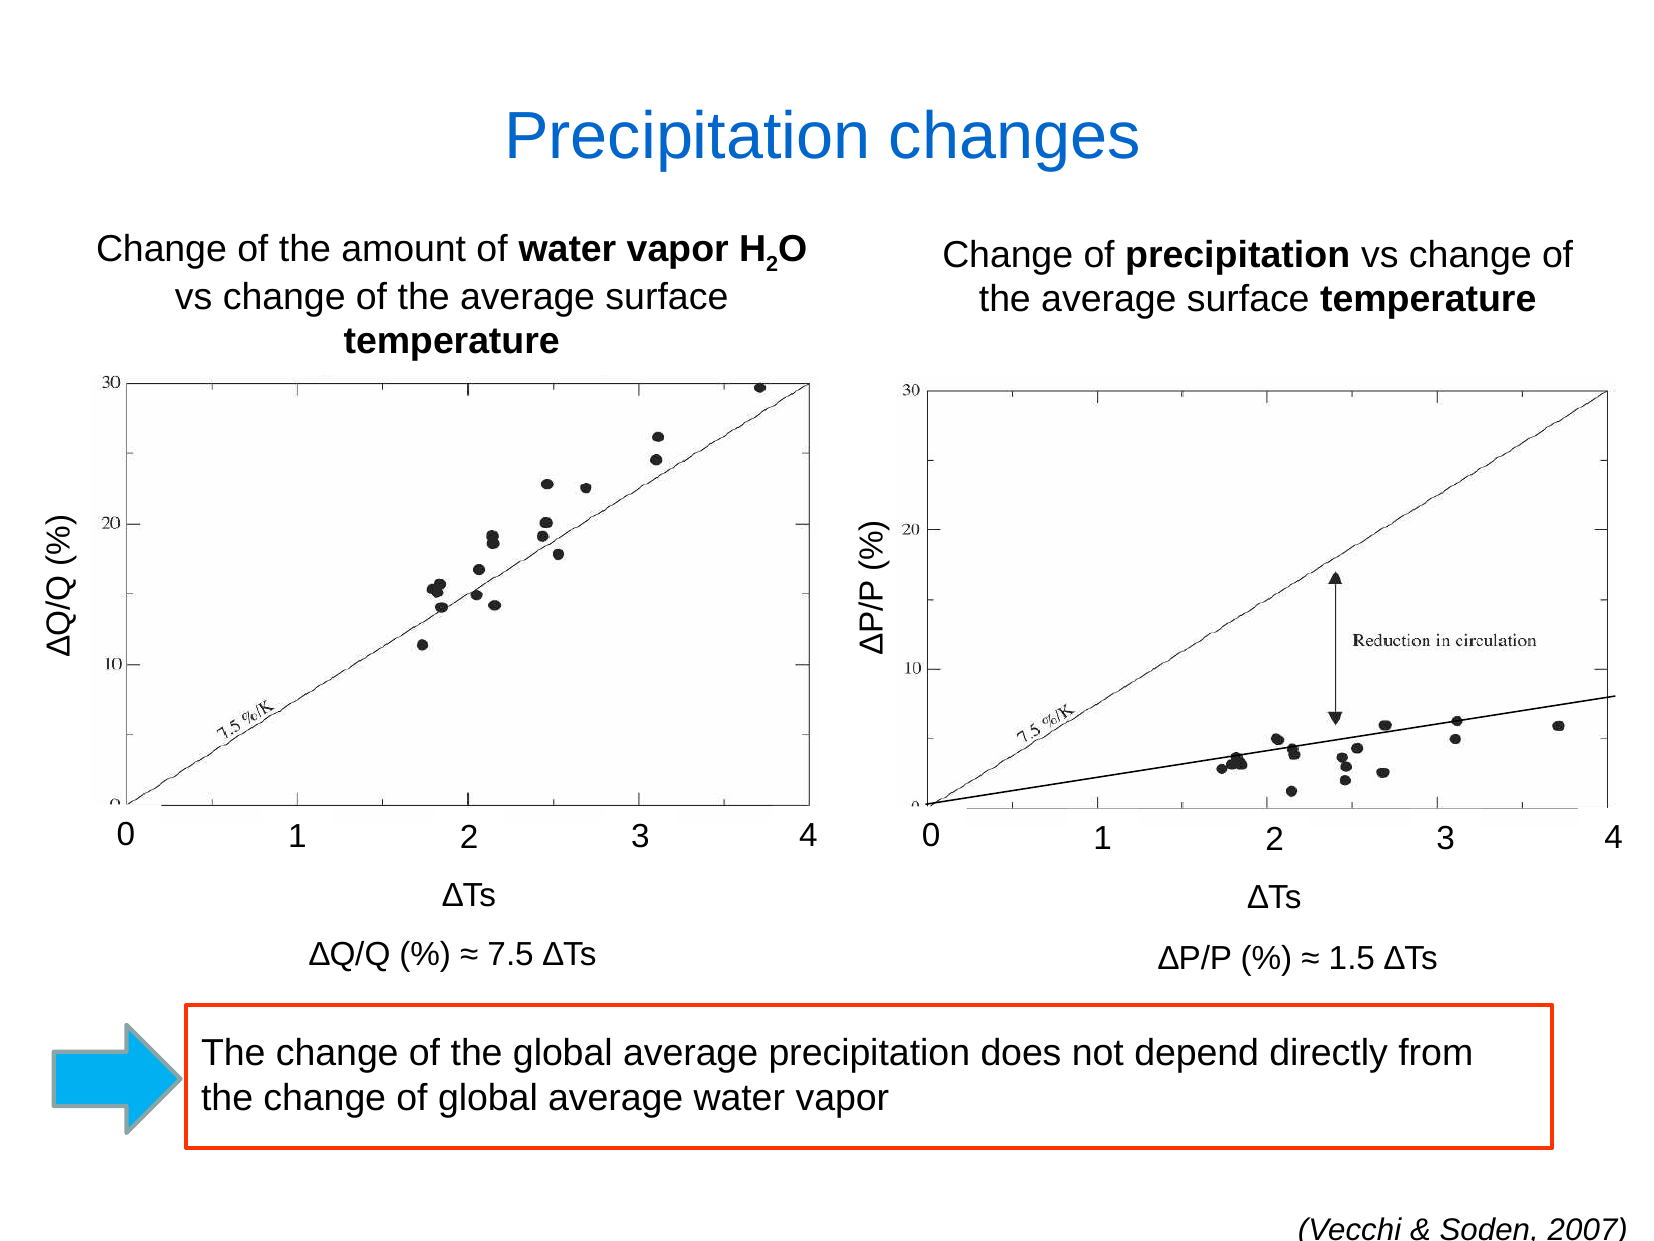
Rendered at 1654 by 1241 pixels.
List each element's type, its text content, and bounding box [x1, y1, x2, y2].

text_box ∆Ts [417, 865, 522, 921]
text_box ∆P/P (%) [841, 489, 897, 685]
text_box 3 [1410, 808, 1482, 864]
text_box Change of precipitation vs change of the average surface temperature [903, 224, 1613, 345]
text_box 4 [772, 805, 844, 861]
text_box Change of the amount of water vapor H2O vs change of the average surface temperature [59, 216, 844, 391]
text_box ∆Q/Q (%) [28, 475, 84, 695]
text_box (Vecchi & Soden, 2007) [1183, 1191, 1629, 1241]
text_box ∆Ts [1222, 867, 1327, 923]
text_box 3 [604, 806, 677, 862]
text_box Precipitation changes [94, 58, 1551, 180]
text_box 1 [1066, 808, 1139, 864]
text_box [53, 1024, 181, 1133]
text_box 2 [1238, 809, 1311, 865]
text_box ∆Q/Q (%) ≈ 7.5 ∆Ts [199, 925, 707, 980]
picture [90, 391, 820, 823]
text_box 0 [90, 804, 162, 860]
text_box 2 [433, 807, 505, 863]
text_box The change of the global average precipitation does not depend directly from the change of global average water vapor [188, 1021, 1549, 1126]
picture [895, 378, 1616, 806]
text_box 4 [1577, 807, 1650, 863]
text_box 1 [261, 806, 333, 862]
text_box ∆P/P (%) ≈ 1.5 ∆Ts [1044, 929, 1552, 984]
text_box 0 [895, 806, 967, 862]
picture [926, 697, 1616, 828]
